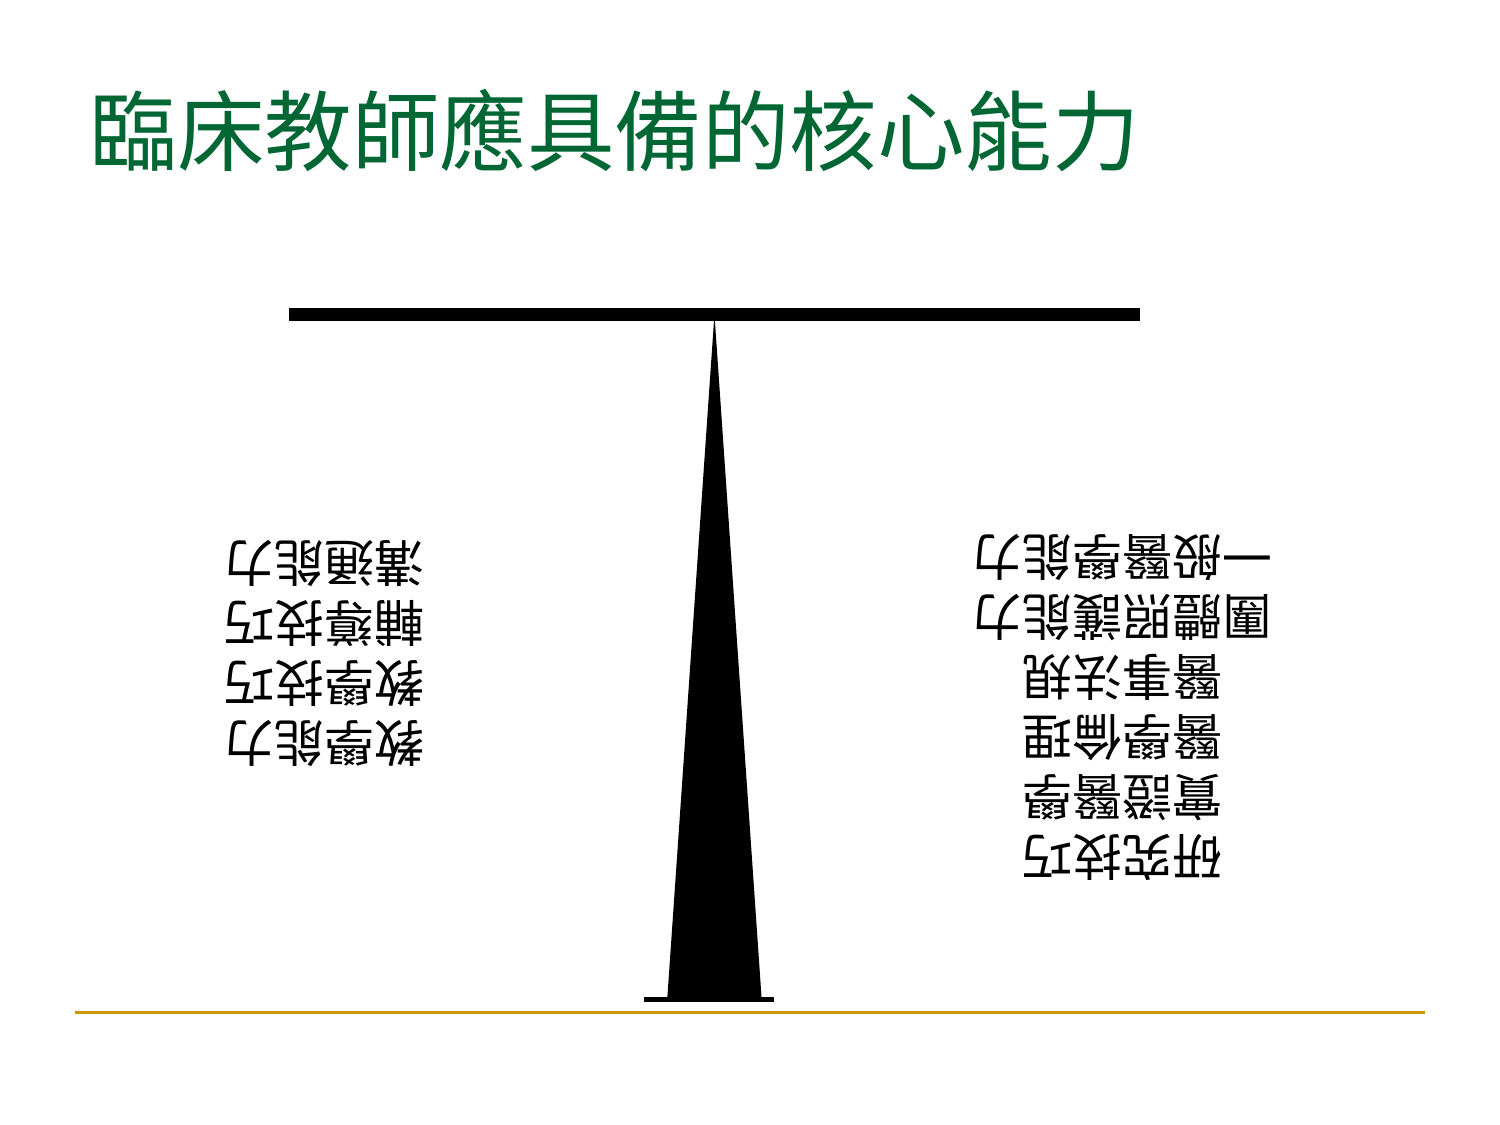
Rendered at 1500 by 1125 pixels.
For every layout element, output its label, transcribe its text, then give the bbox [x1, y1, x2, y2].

title 臨床教師應具備的核心能力 [75, 93, 1425, 270]
text_box [667, 321, 762, 997]
